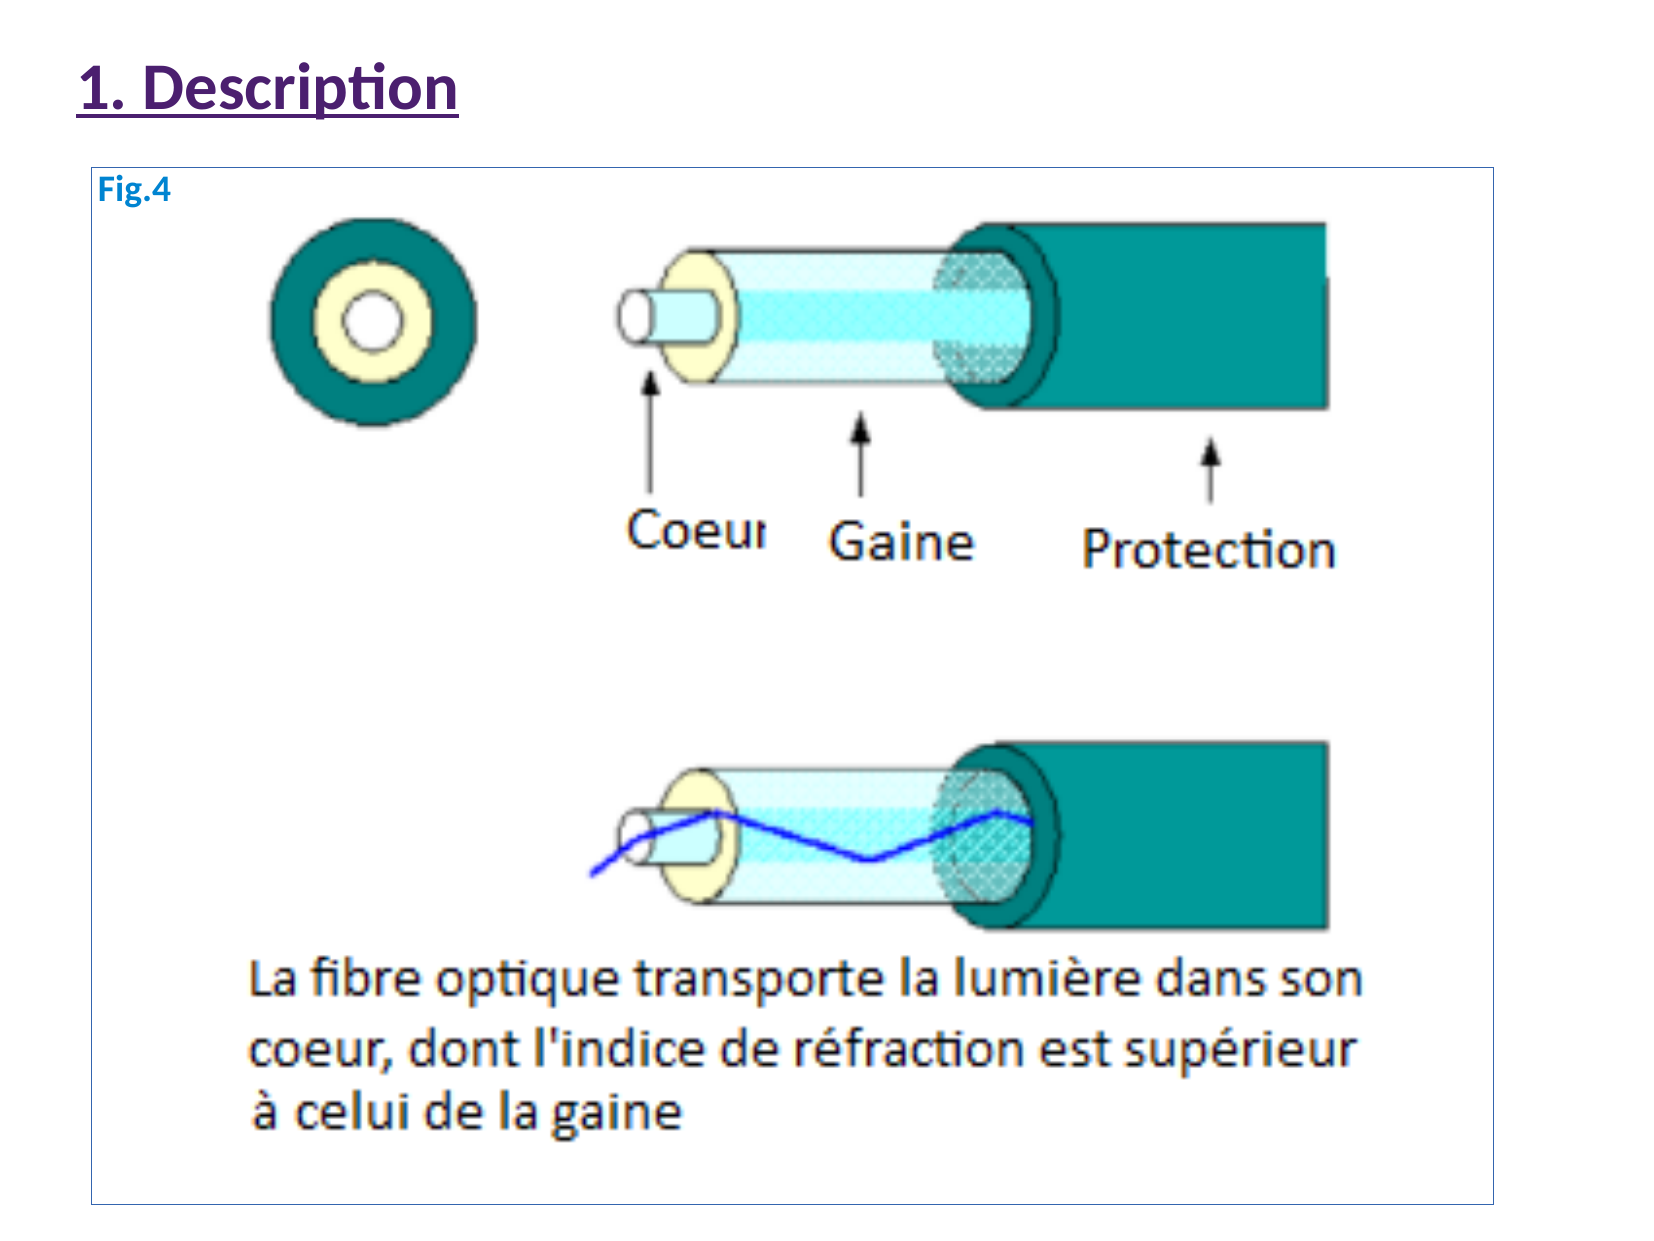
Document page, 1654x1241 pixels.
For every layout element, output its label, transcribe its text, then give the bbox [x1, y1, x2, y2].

text_box Fig.4 [91, 167, 1494, 1205]
text_box 1. Description [61, 51, 1524, 149]
picture [222, 212, 1374, 1158]
